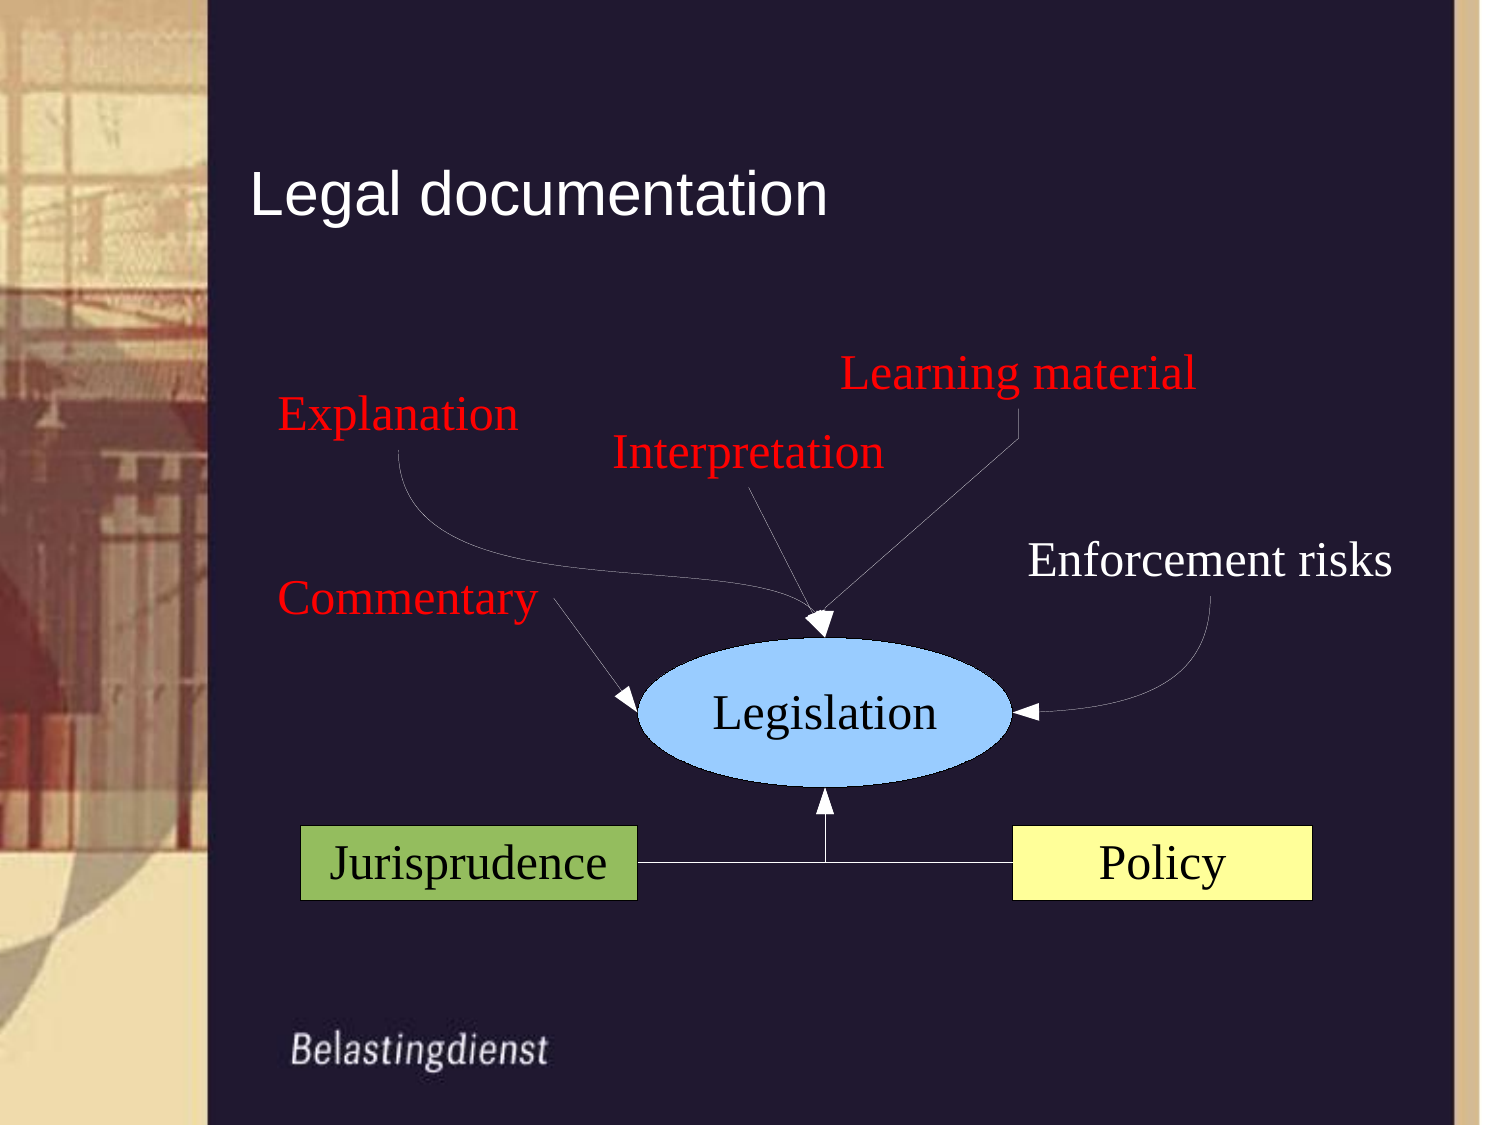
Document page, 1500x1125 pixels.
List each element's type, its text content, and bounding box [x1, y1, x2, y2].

text_box Explanation [262, 378, 535, 451]
text_box Legislation [637, 637, 1013, 788]
title Legal documentation [249, 99, 1387, 288]
text_box Jurisprudence [300, 825, 638, 901]
text_box Learning material [825, 337, 1212, 409]
text_box Commentary [262, 562, 553, 634]
text_box Interpretation [597, 416, 901, 488]
picture [0, 0, 1500, 1125]
text_box Enforcement risks [1012, 525, 1408, 597]
text_box Policy [1012, 825, 1313, 901]
